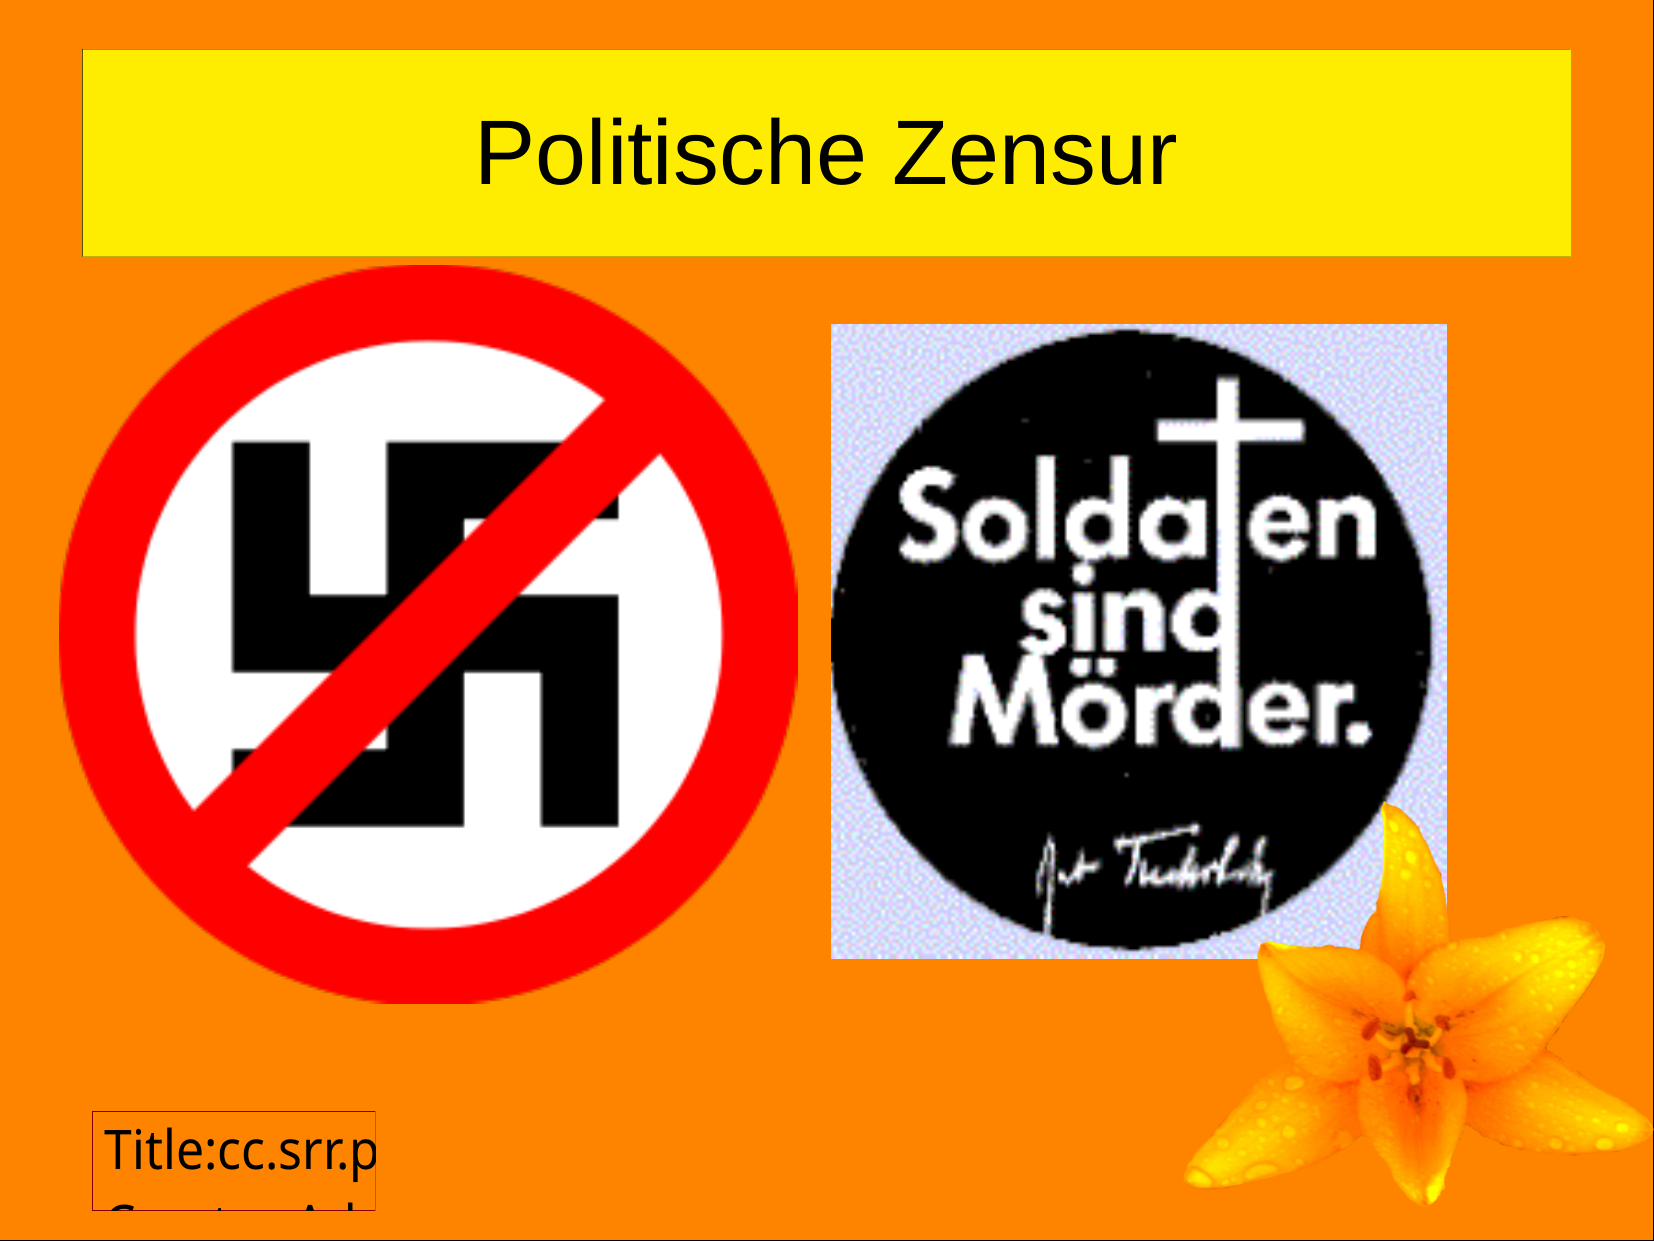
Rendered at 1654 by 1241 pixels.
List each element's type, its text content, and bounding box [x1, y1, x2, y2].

picture [831, 324, 1654, 1241]
picture [59, 265, 798, 1004]
text_box [0, 0, 1654, 1241]
title Politische Zensur [82, 49, 1571, 257]
picture [88, 1108, 376, 1211]
